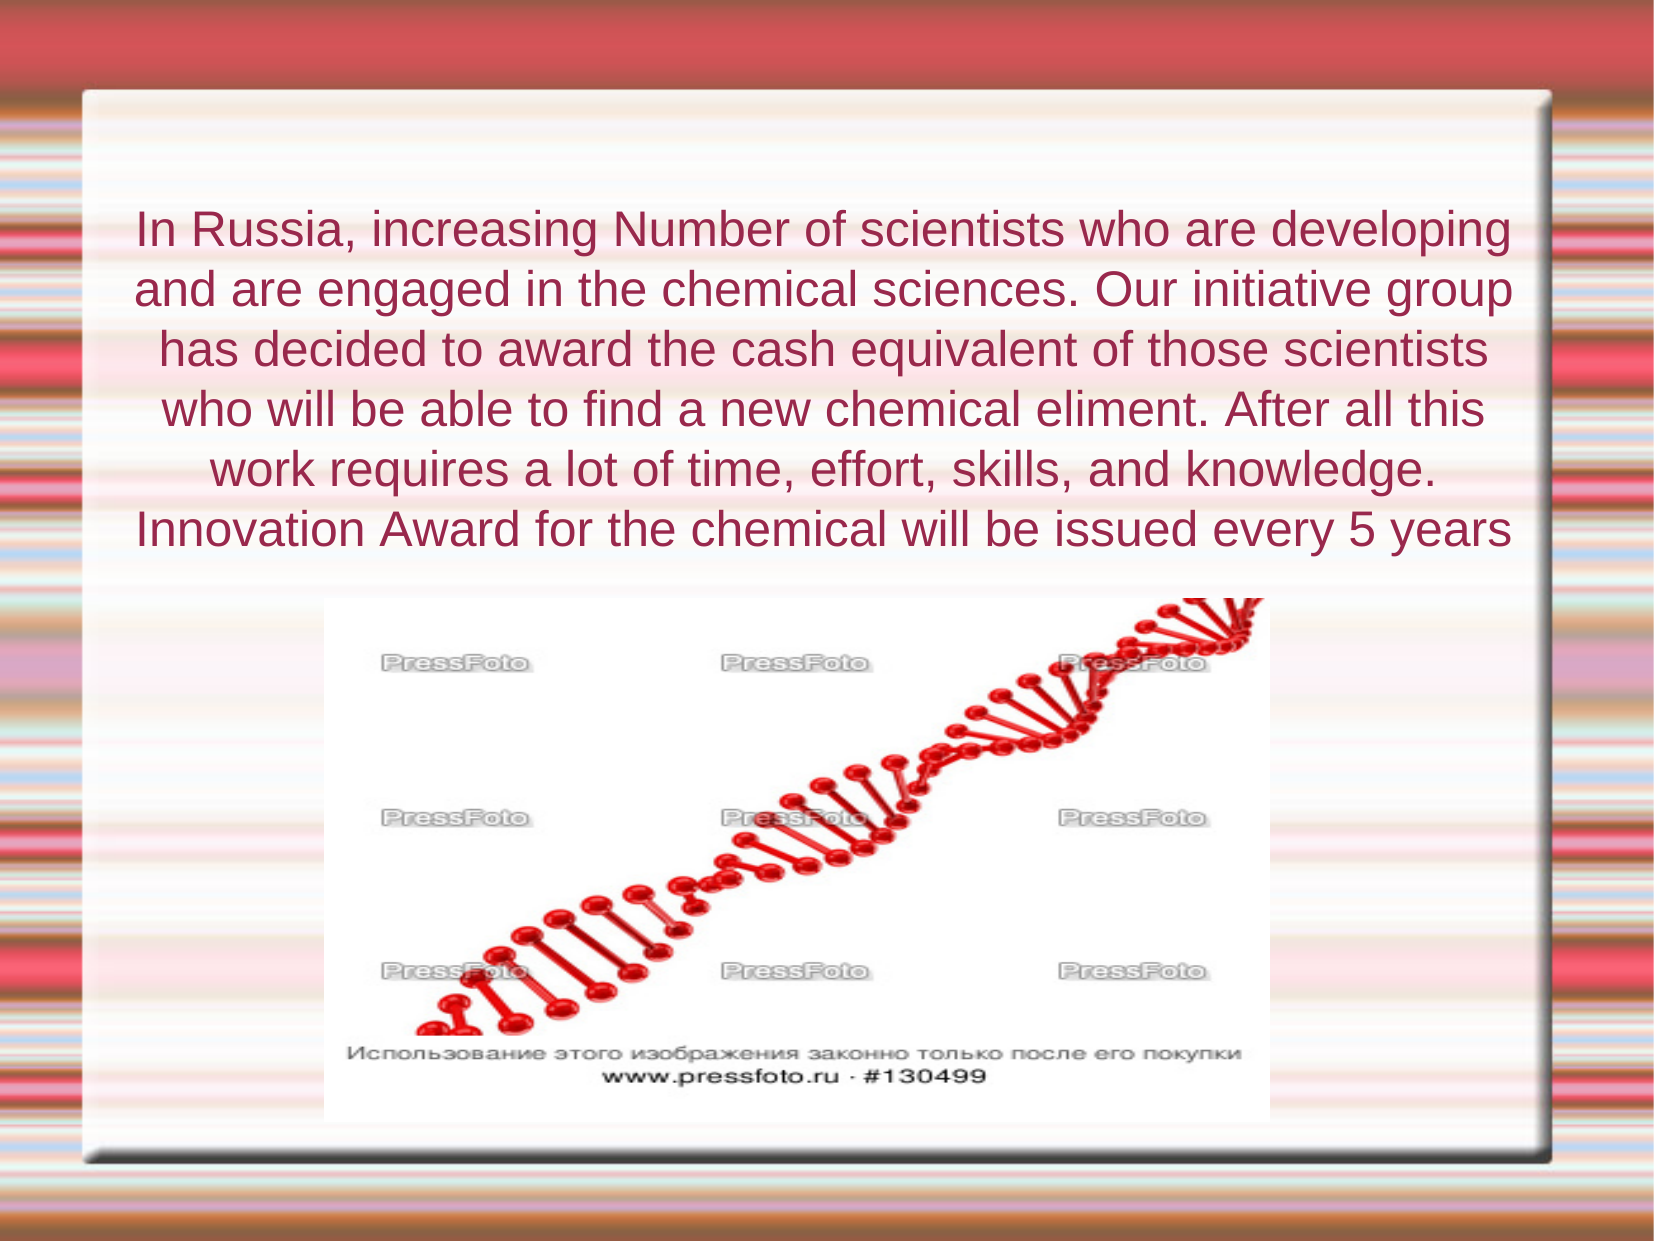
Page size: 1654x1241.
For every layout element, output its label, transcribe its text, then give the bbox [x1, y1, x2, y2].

subtitle In Russia, increasing Number of scientists who are developing and are engaged in the chemical sciences. Our initiative group has decided to award the cash equivalent of those scientists who will be able to find a new chemical eliment. After all this work requires a lot of time, effort, skills, and knowledge. Innovation Award for the chemical will be issued every 5 years [118, 0, 1531, 916]
picture [324, 598, 1270, 1123]
